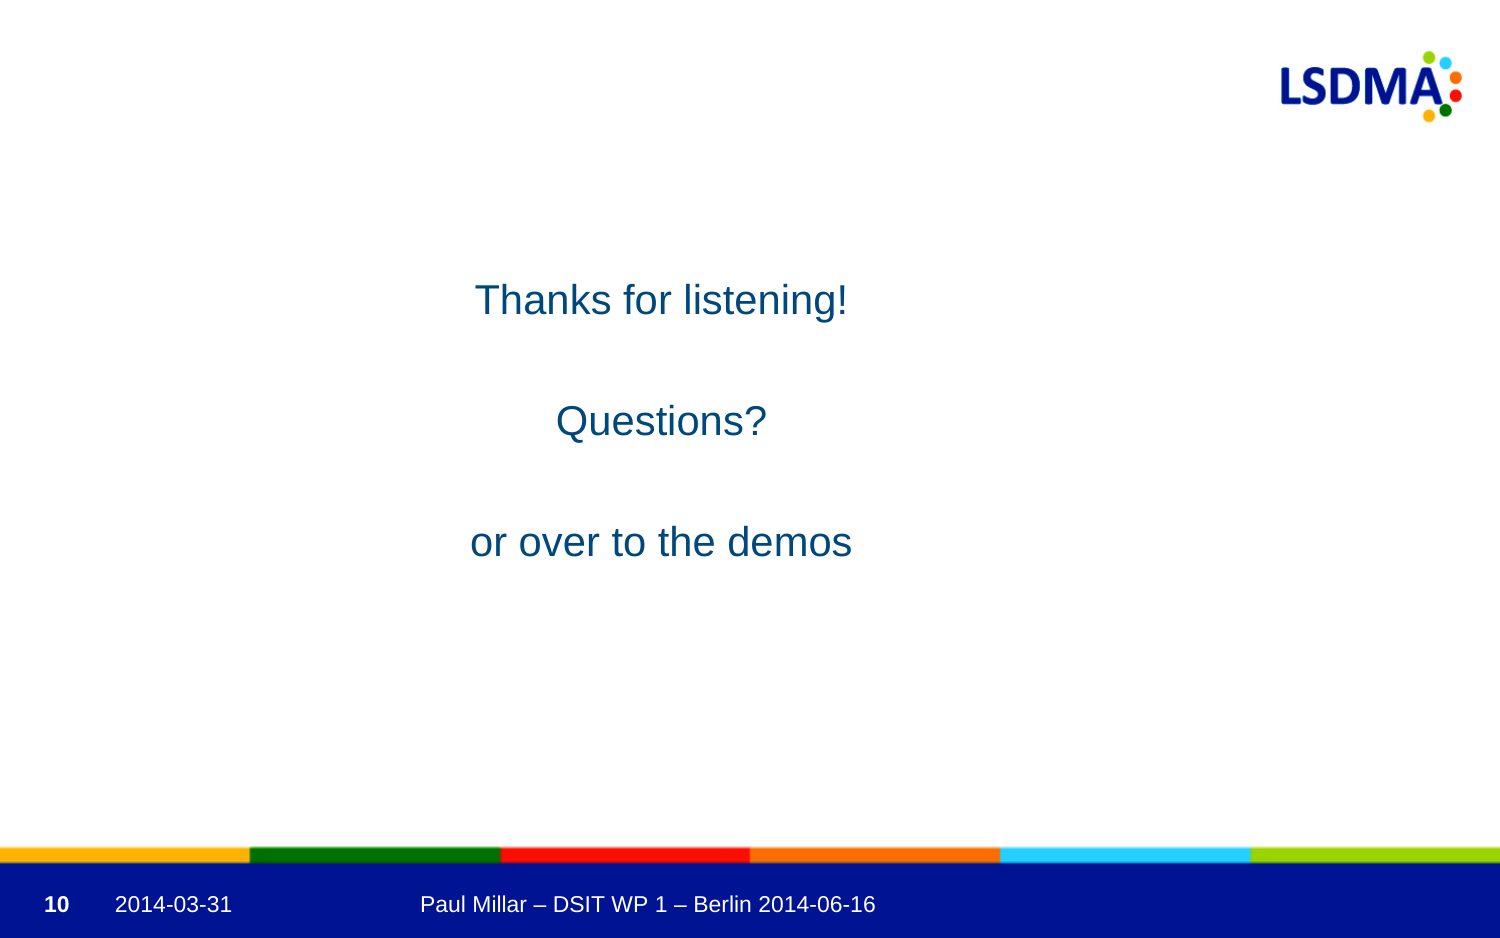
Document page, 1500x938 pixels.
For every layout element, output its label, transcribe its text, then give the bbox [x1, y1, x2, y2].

picture [0, 0, 1500, 938]
subtitle Thanks for listening! Questions? or over to the demos [76, 45, 1247, 793]
